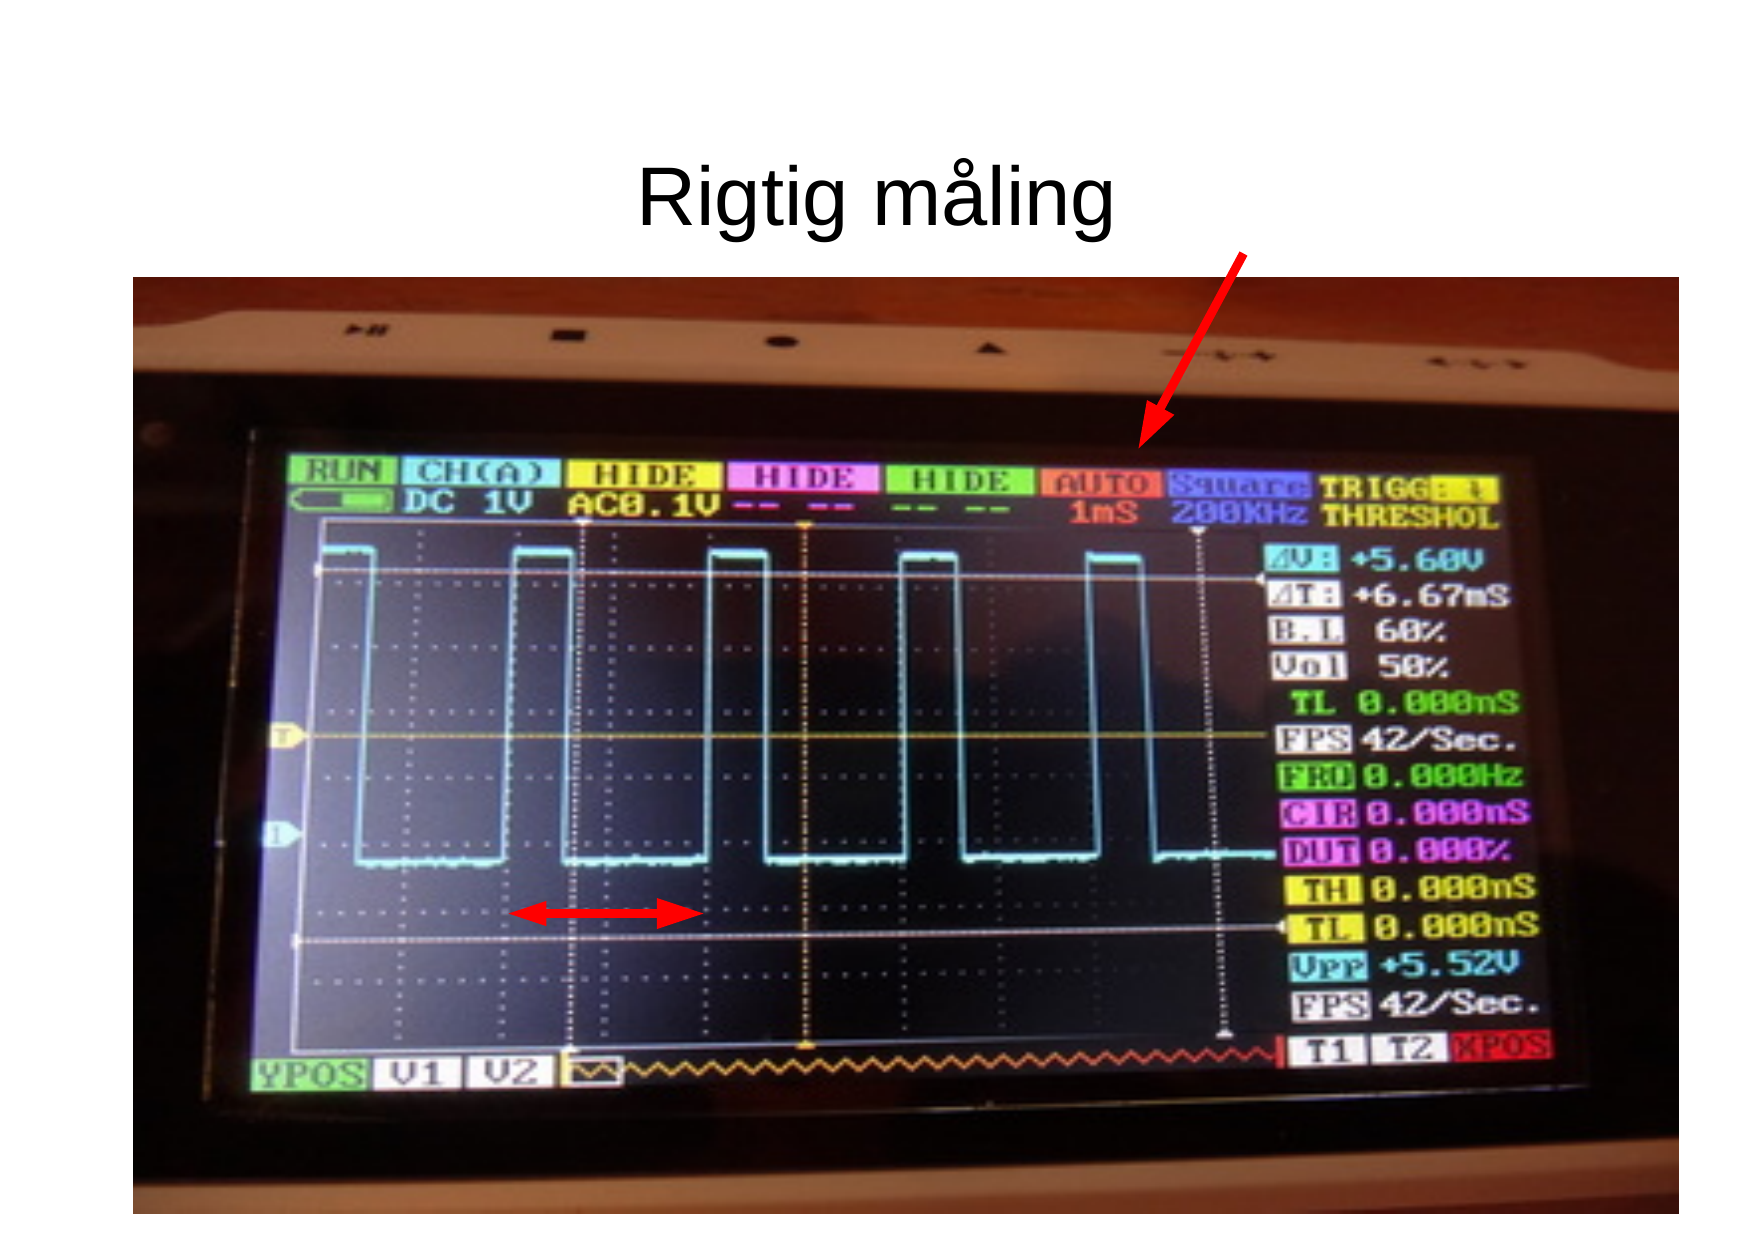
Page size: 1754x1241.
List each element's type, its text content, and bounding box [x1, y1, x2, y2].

title Rigtig måling [140, 103, 1614, 277]
picture [133, 277, 1679, 1214]
